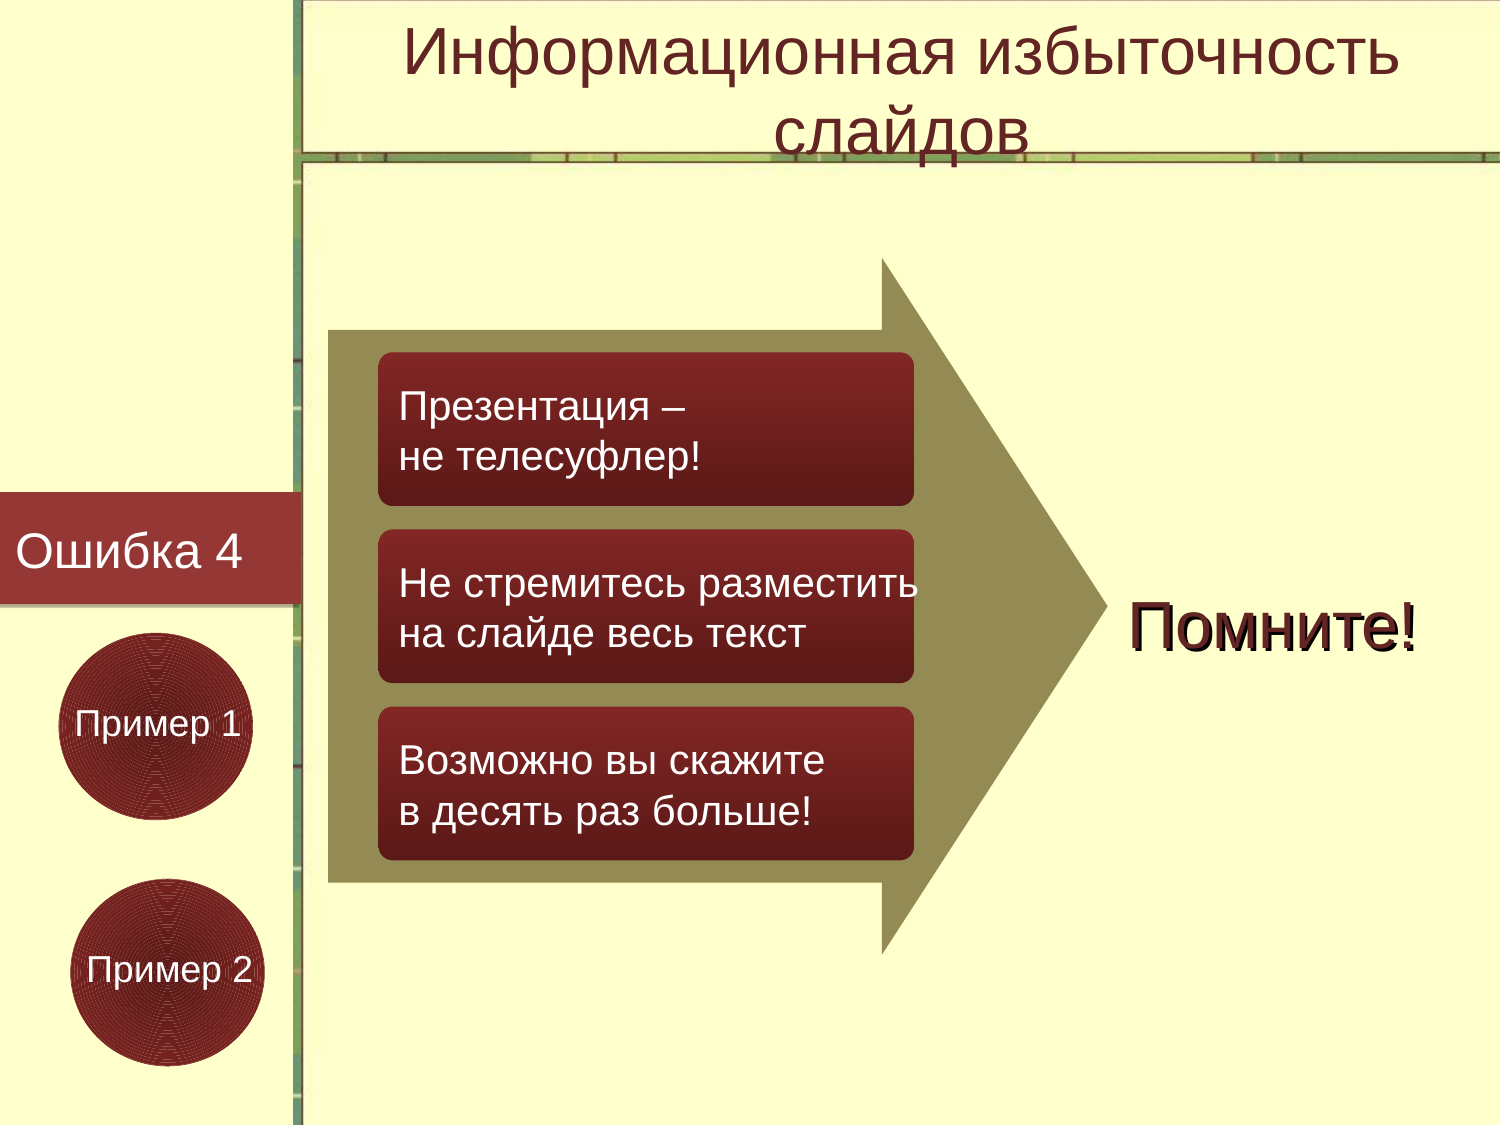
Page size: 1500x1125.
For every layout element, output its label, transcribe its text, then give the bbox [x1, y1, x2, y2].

text_box Пример 2 [70, 937, 272, 999]
text_box Возможно вы скажите в десять раз больше! [378, 706, 915, 861]
text_box Информационная избыточность слайдов [305, 0, 1500, 175]
text_box Ошибка 4 [0, 492, 301, 604]
text_box [0, 0, 293, 492]
text_box Помните! [1066, 515, 1479, 729]
text_box Не стремитесь разместить на слайде весь текст [378, 529, 915, 684]
text_box [328, 257, 1066, 955]
text_box Презентация – не телесуфлер! [378, 352, 915, 506]
text_box [0, 604, 293, 1125]
text_box Пример 1 [58, 691, 260, 753]
